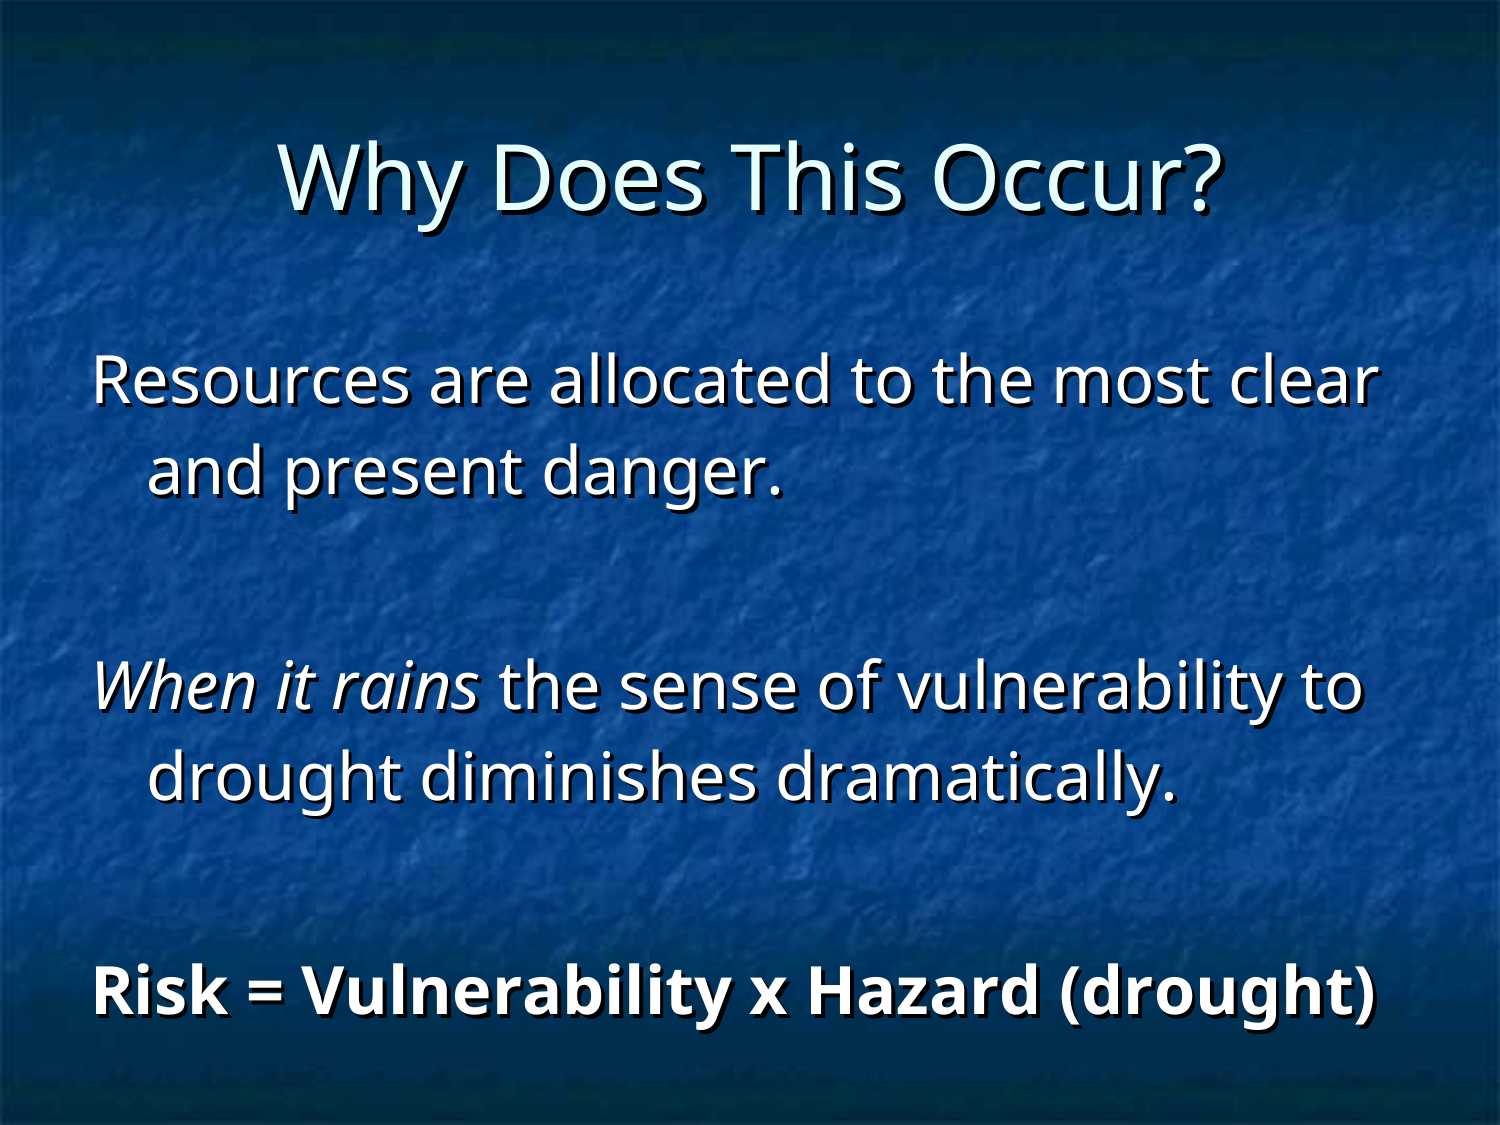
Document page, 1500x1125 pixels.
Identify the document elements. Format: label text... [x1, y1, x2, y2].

text_box Resources are allocated to the most clear and present danger. When it rains the sense of vulnerability to drought diminishes dramatically. Risk = Vulnerability x Hazard (drought) [75, 324, 1500, 1001]
picture [873, 1001, 881, 1007]
picture [0, 0, 1500, 1125]
picture [581, 1001, 590, 1007]
picture [363, 1001, 372, 1007]
picture [1255, 1001, 1266, 1007]
picture [539, 1001, 547, 1007]
picture [945, 1001, 954, 1007]
text_box Why Does This Occur? [75, 62, 1426, 288]
picture [1016, 1001, 1026, 1007]
picture [1098, 1001, 1108, 1007]
picture [1214, 1001, 1223, 1007]
picture [1170, 1001, 1181, 1007]
